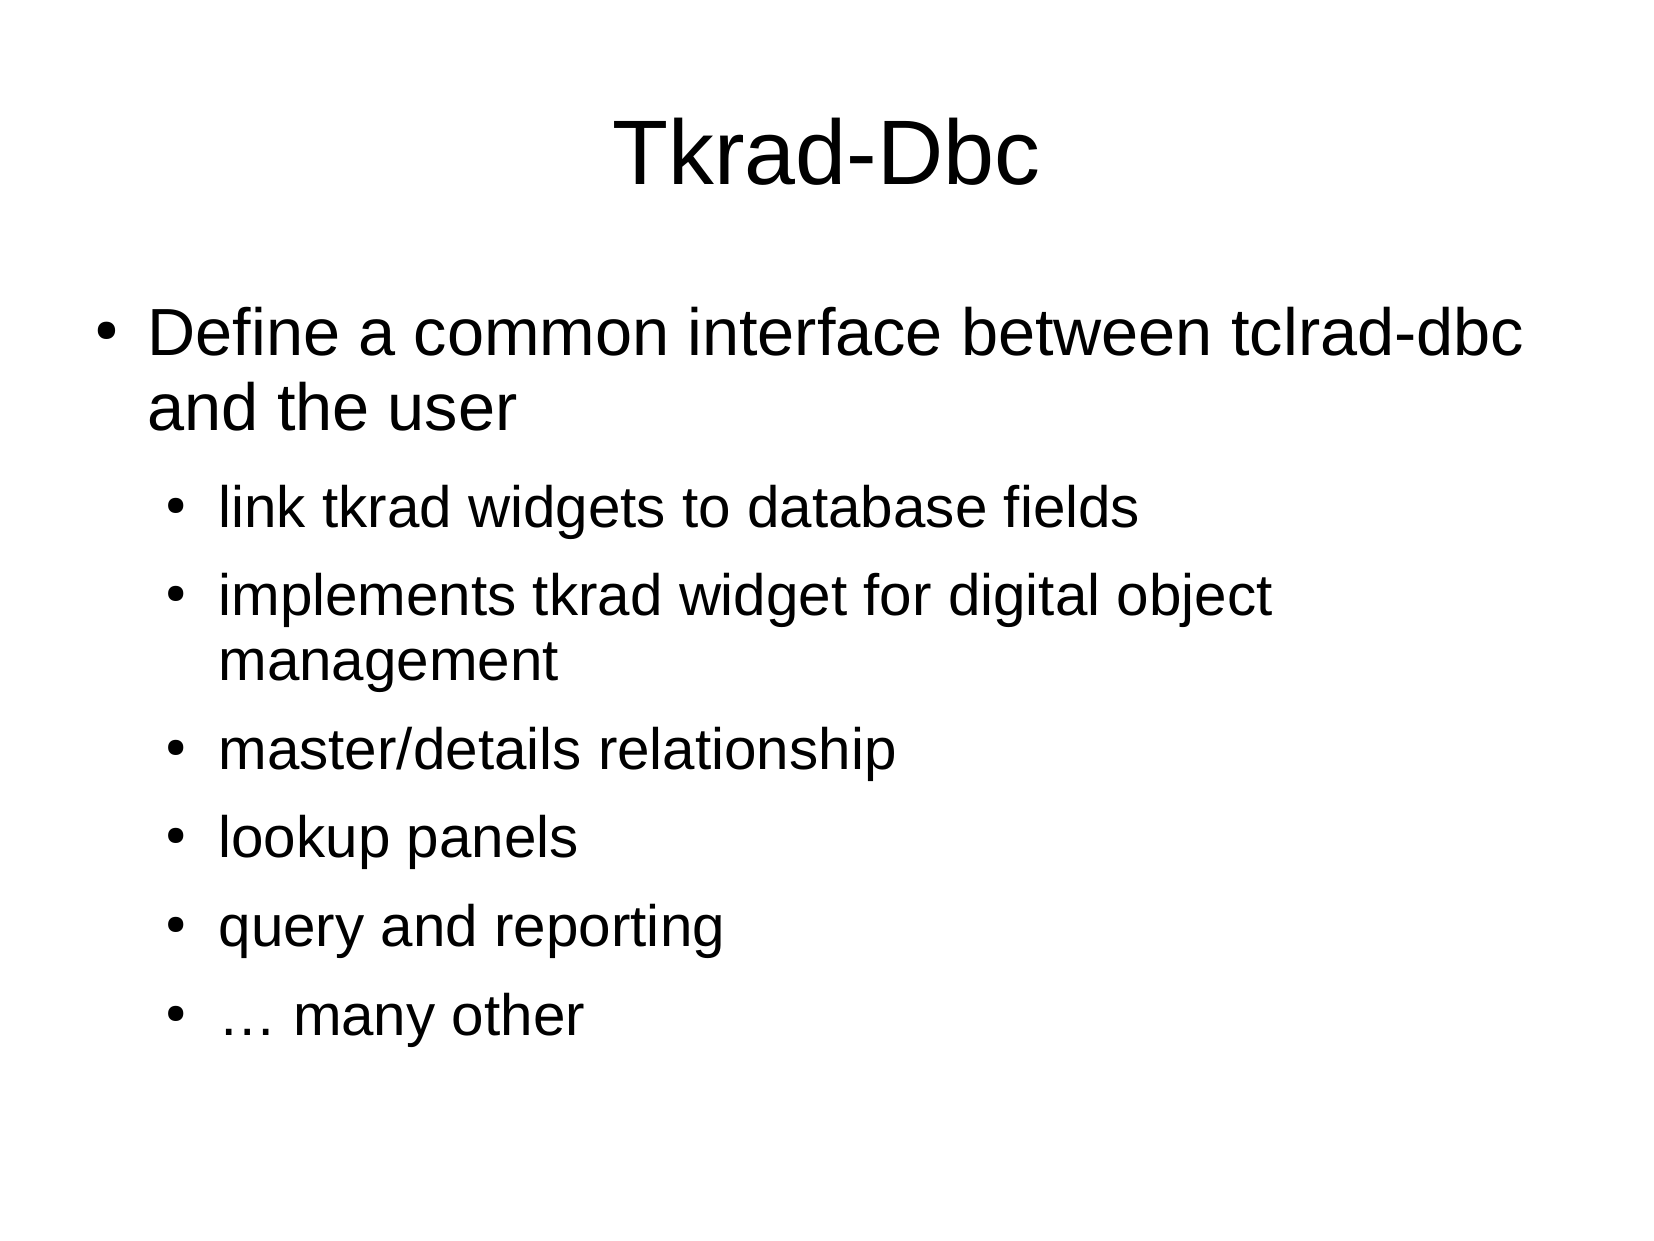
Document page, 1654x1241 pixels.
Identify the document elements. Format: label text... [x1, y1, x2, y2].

list Define a common interface between tclrad-dbc and the user link tkrad widgets to database fields implements tkrad widget for digital object management master/details relationship lookup panels query and reporting … many other [76, 295, 1565, 1099]
title Tkrad-Dbc [82, 56, 1571, 250]
